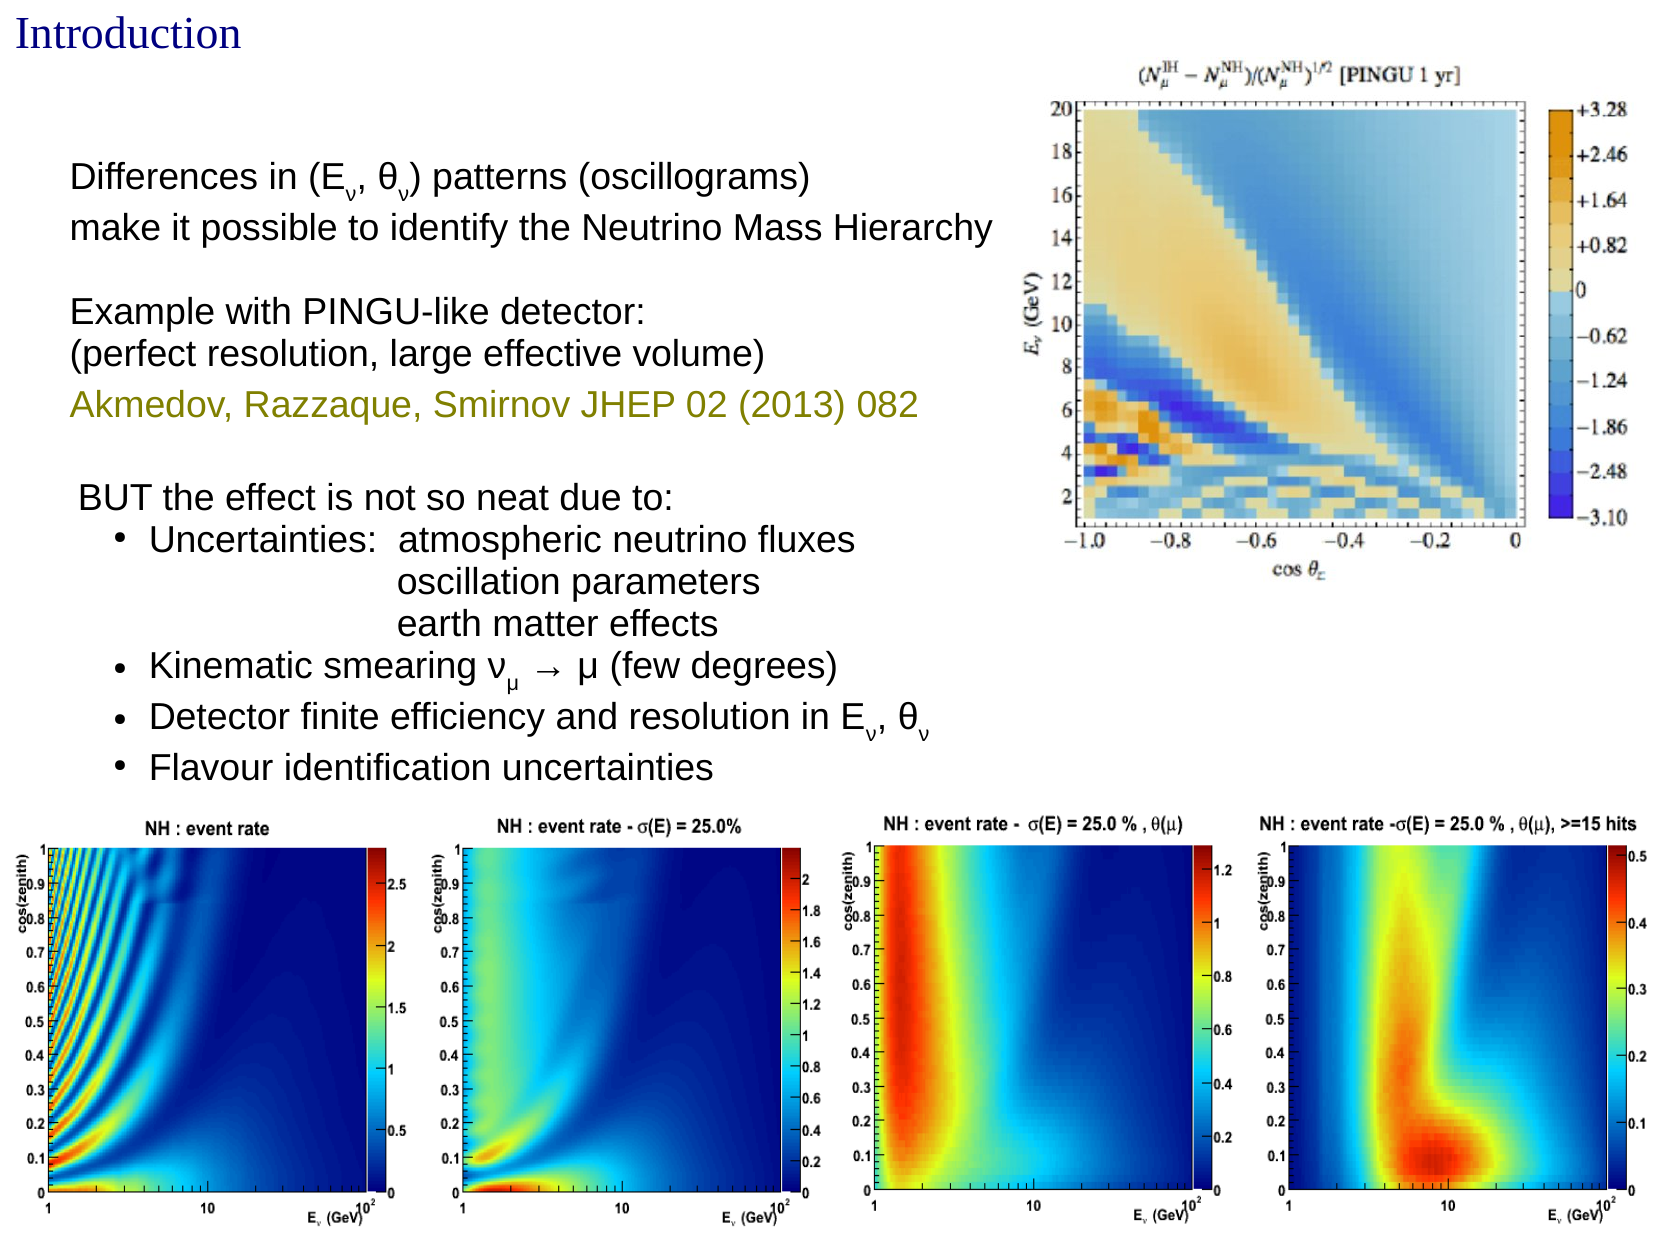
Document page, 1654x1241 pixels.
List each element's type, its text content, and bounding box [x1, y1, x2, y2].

text_box Introduction [0, 0, 488, 66]
picture [0, 789, 1654, 1241]
text_box BUT the effect is not so neat due to: Uncertainties: atmospheric neutrino fluxes oscillation parameters earth matter effects Kinematic smearing νμ → μ (few degrees) Detector finite efficiency and resolution in Eν, θν Flavour identification uncertainties [63, 468, 945, 798]
text_box Differences in (Eν, θν) patterns (oscillograms) make it possible to identify the Neutrino Mass Hierarchy Example with PINGU-like detector: (perfect resolution, large effective volume) Akmedov, Razzaque, Smirnov JHEP 02 (2013) 082 [54, 147, 1006, 433]
picture [1006, 57, 1637, 586]
